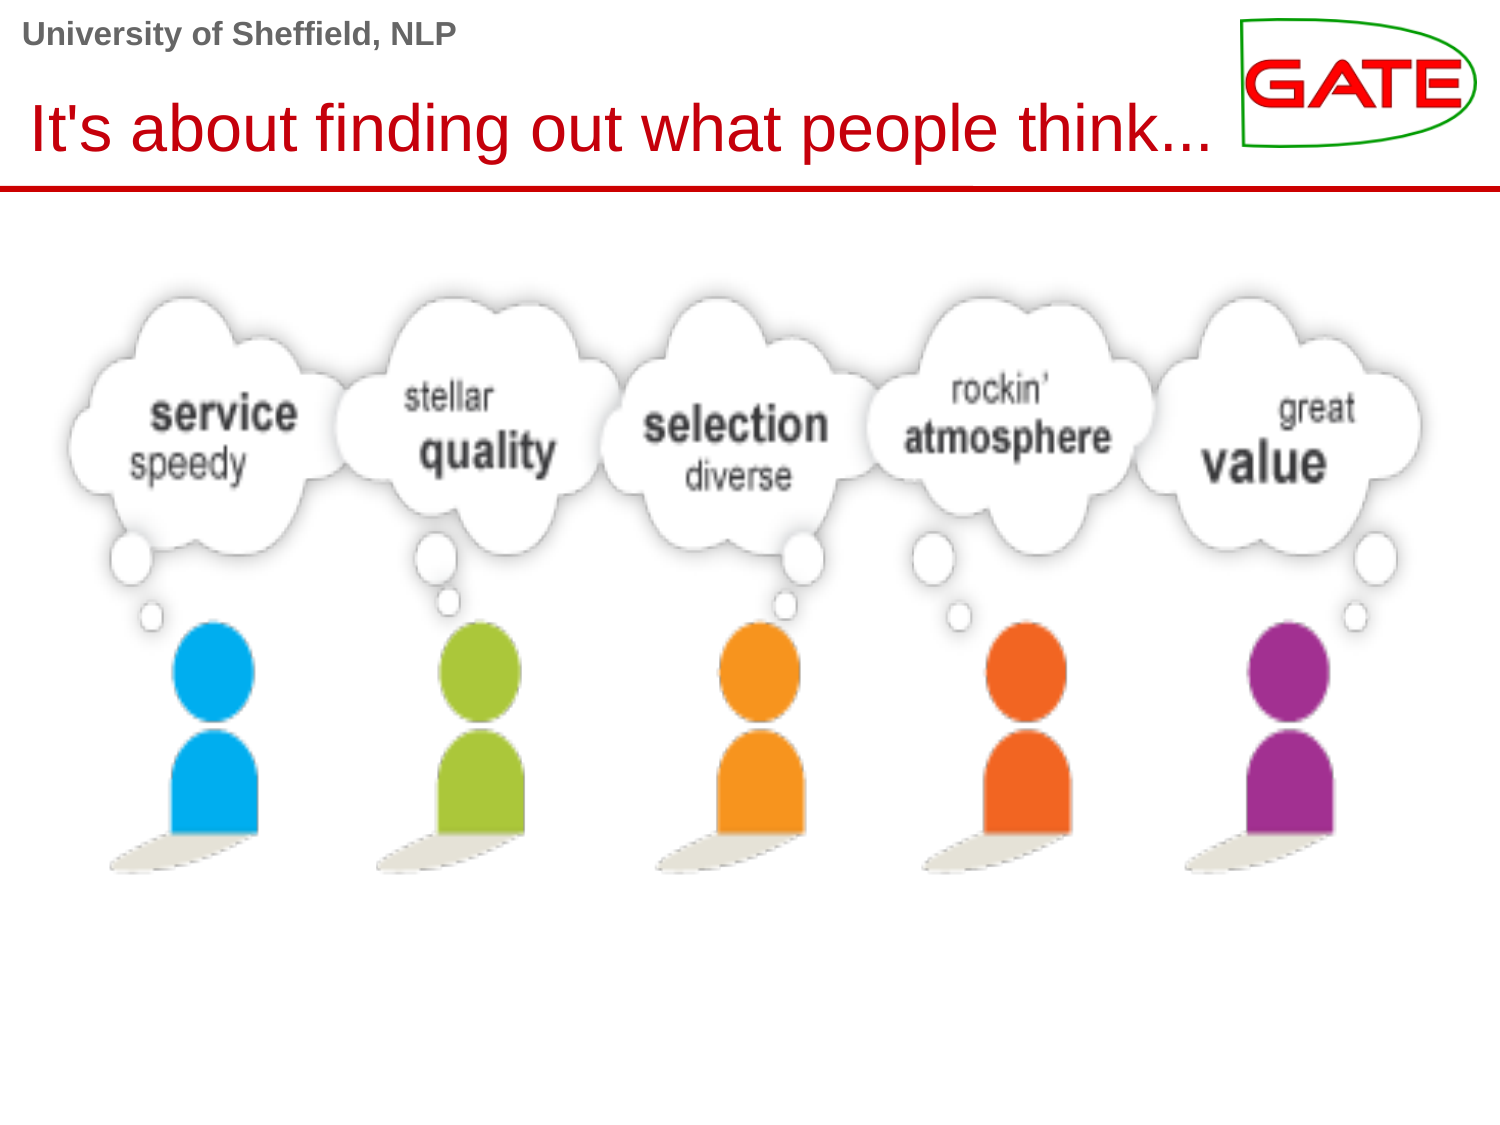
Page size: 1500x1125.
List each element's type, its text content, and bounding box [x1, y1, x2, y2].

title It's about finding out what people think... [29, 58, 1270, 200]
picture [1240, 18, 1477, 148]
picture [35, 265, 1447, 886]
